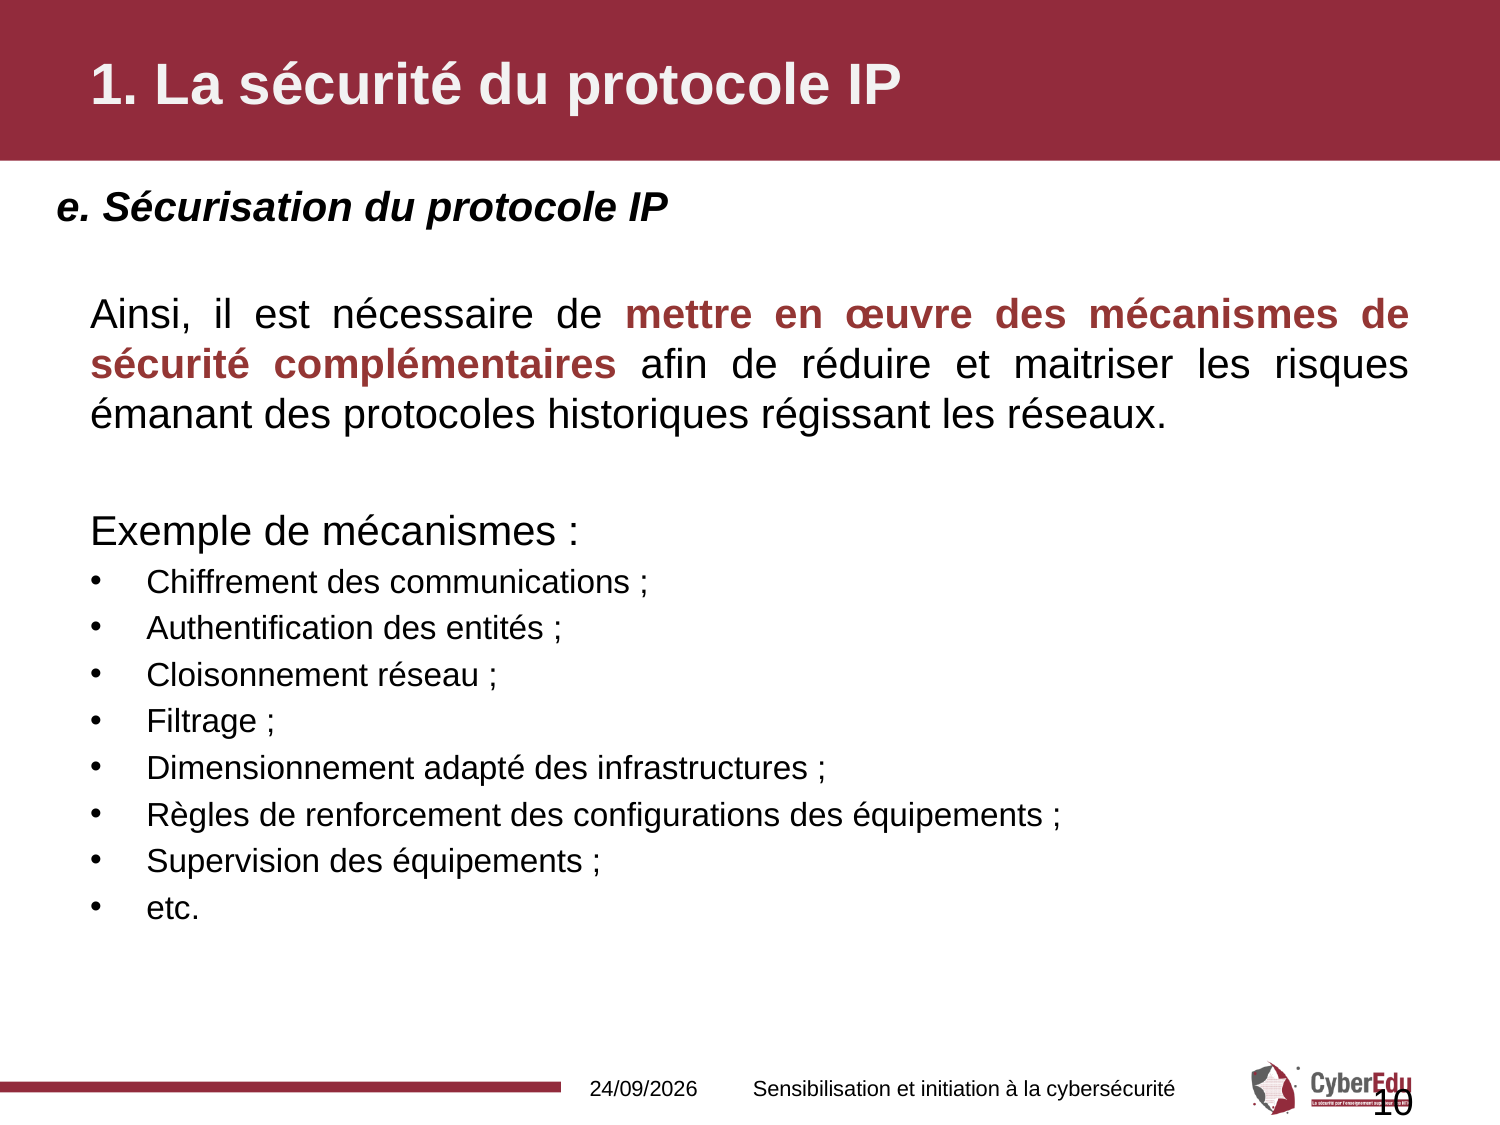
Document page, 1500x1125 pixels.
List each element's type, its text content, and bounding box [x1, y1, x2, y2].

footer Sensibilisation et initiation à la cybersécurité [738, 1057, 1236, 1118]
slide_number 15/11/2020 [561, 1057, 727, 1118]
title 1. La sécurité du protocole IP [75, 1, 1425, 161]
list Ainsi, il est nécessaire de mettre en œuvre des mécanismes de sécurité complémentaires afin de réduire et maitriser les risques émanant des protocoles historiques régissant les réseaux. Exemple de mécanismes : Chiffrement des communications ; Authentification des entités ; Cloisonnement réseau ; Filtrage ; Dimensionnement adapté des infrastructures ; Règles de renforcement des configurations des équipements ; Supervision des équipements ; etc. [75, 278, 1425, 1035]
picture [1397, 1092, 1408, 1113]
text_box e. Sécurisation du protocole IP [41, 172, 1471, 268]
picture [1246, 1060, 1412, 1115]
